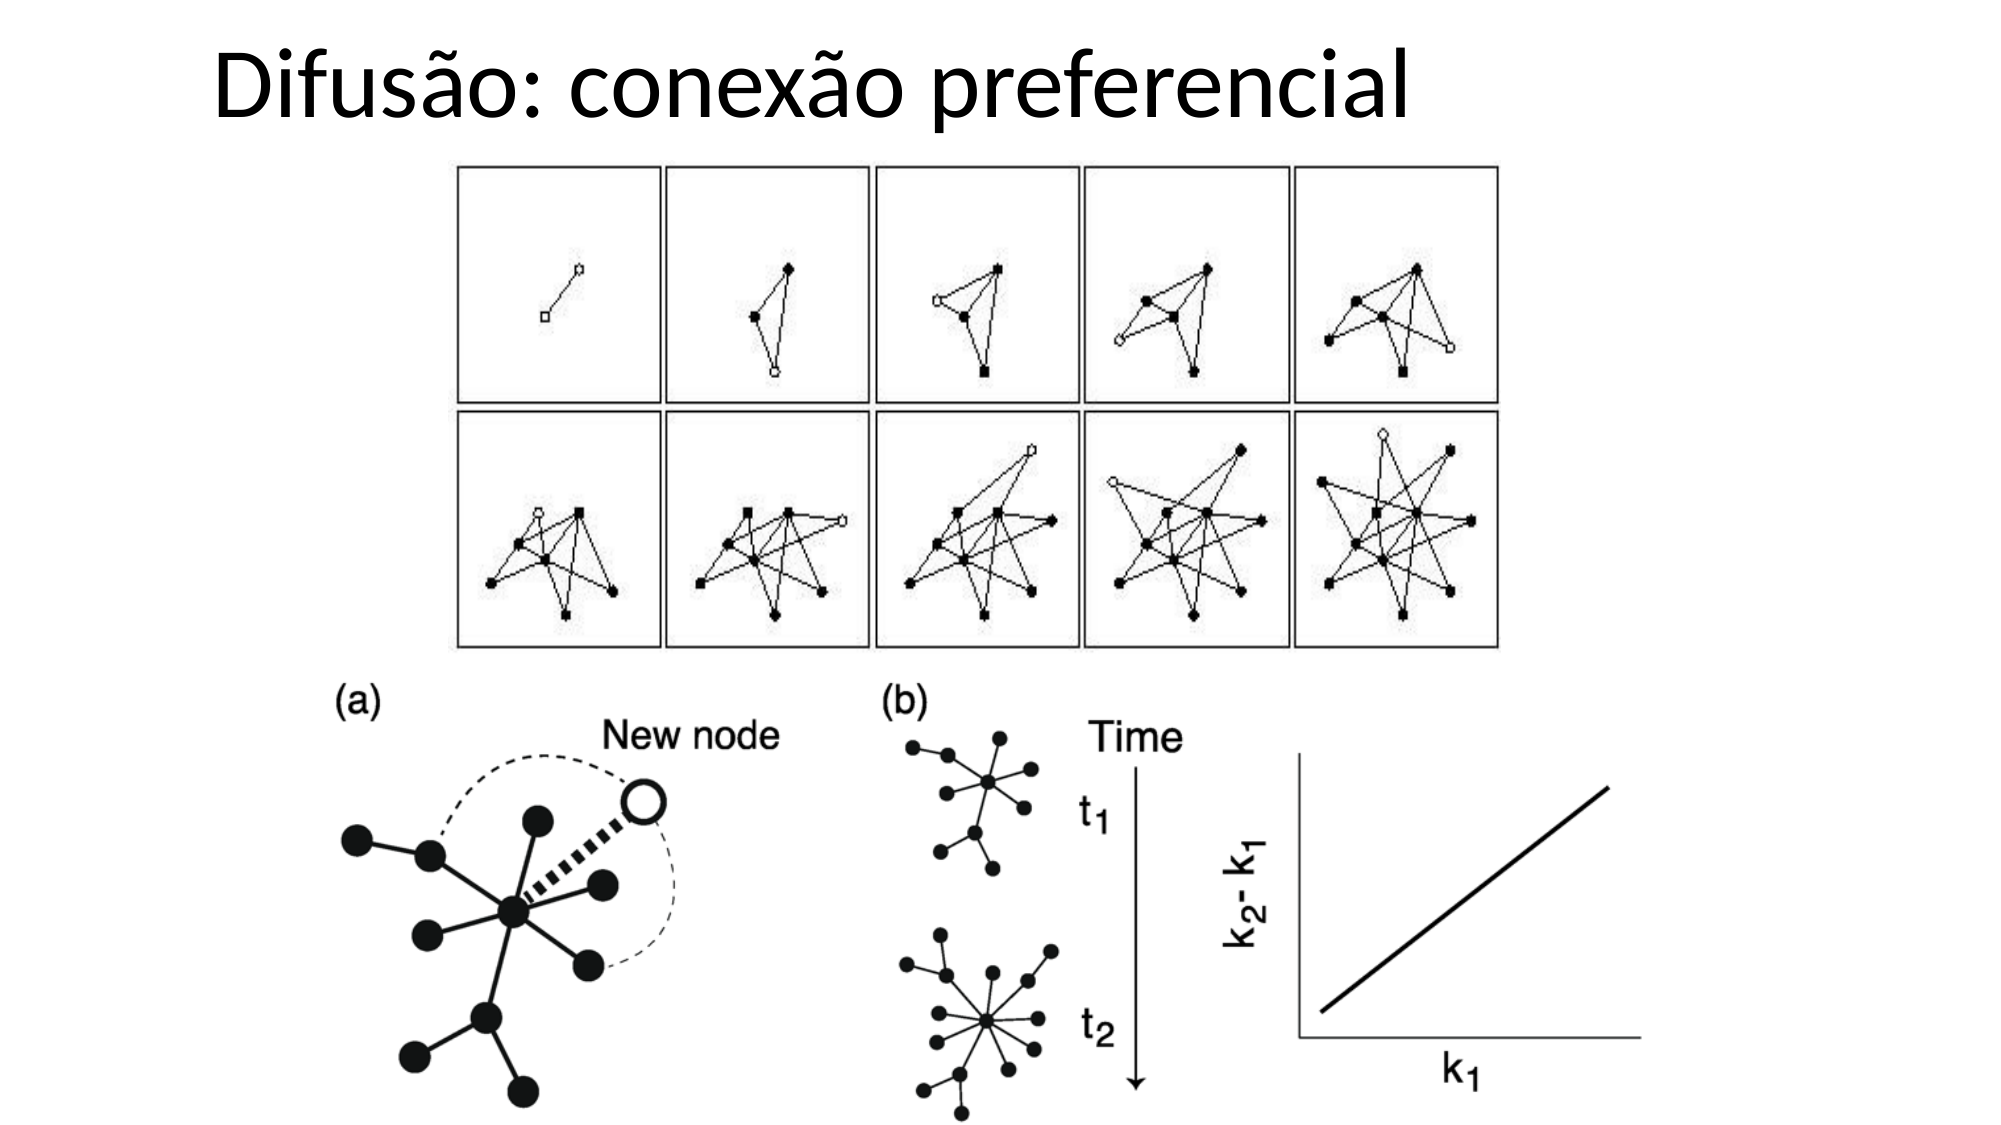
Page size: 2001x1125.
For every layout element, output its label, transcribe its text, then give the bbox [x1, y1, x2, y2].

picture [330, 678, 1647, 1125]
title Difusão: conexão preferencial [212, 0, 1713, 287]
picture [448, 160, 1501, 662]
